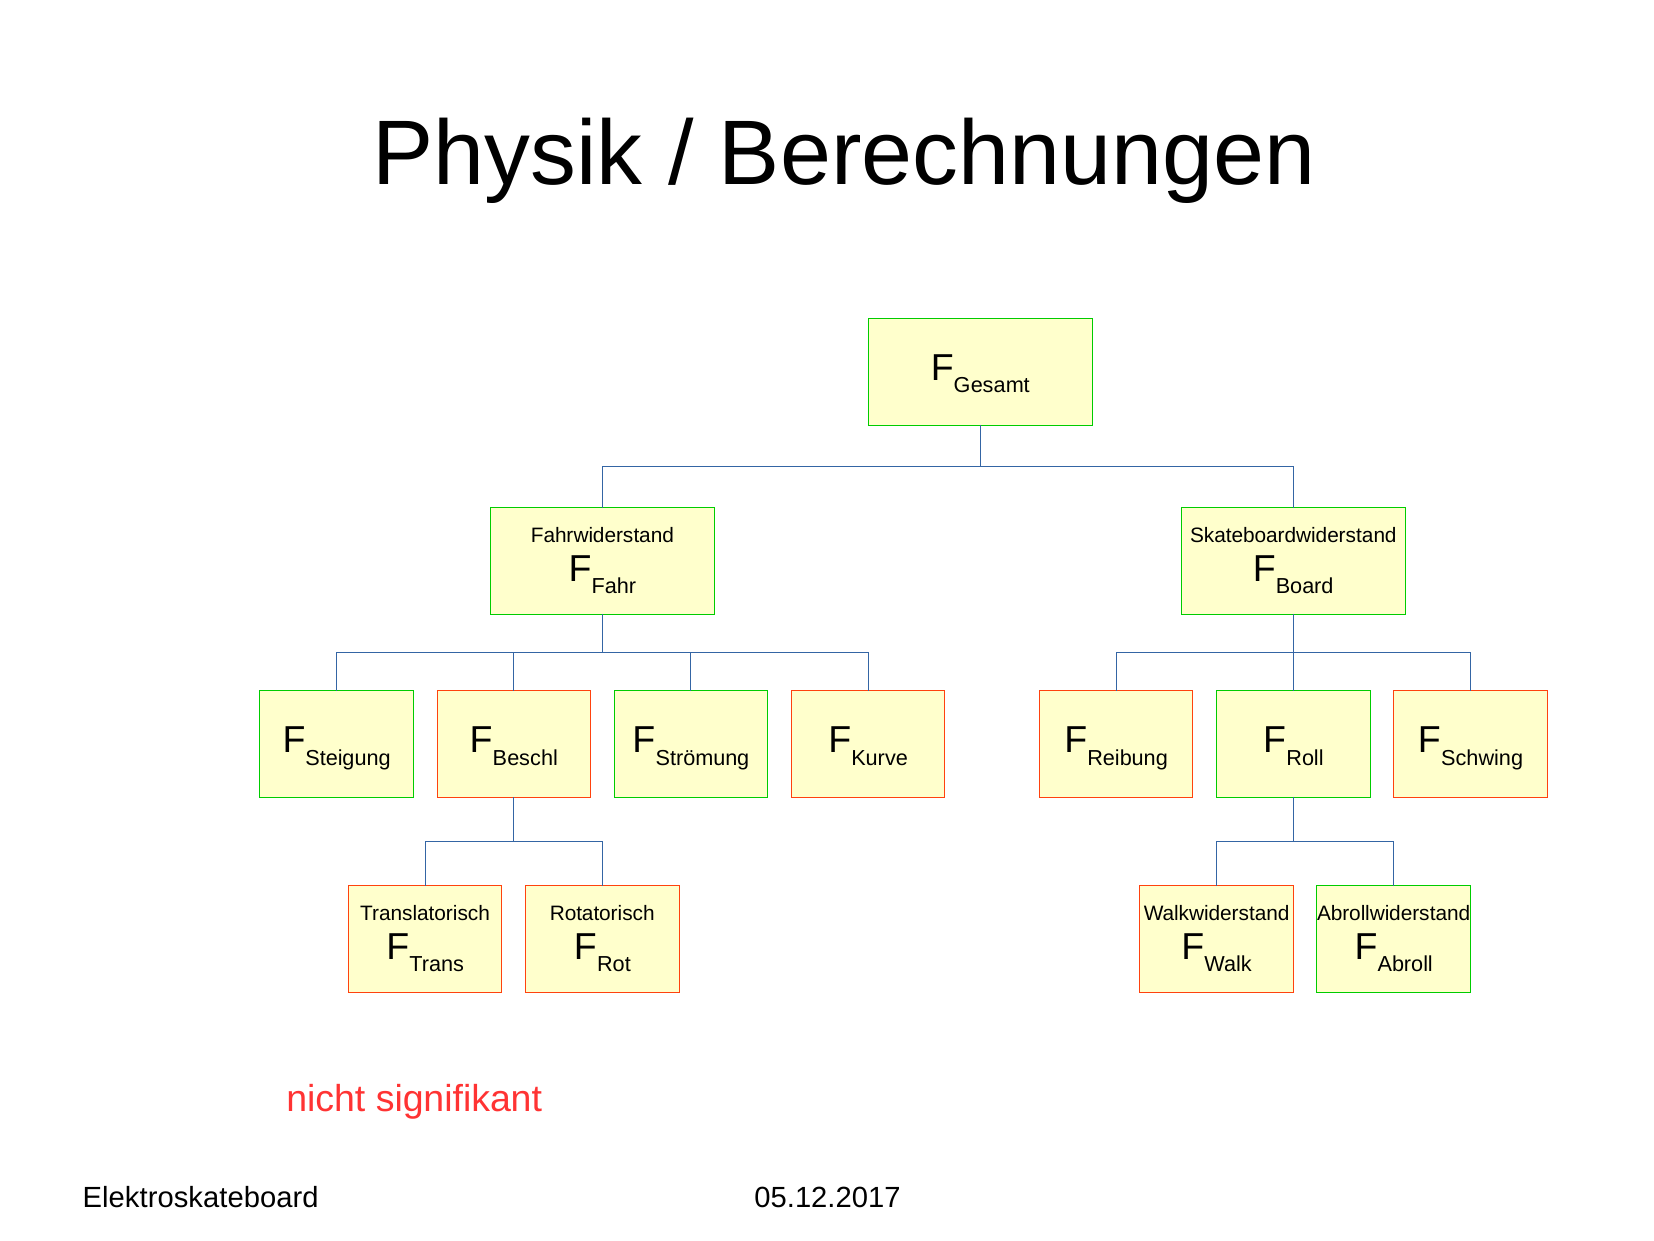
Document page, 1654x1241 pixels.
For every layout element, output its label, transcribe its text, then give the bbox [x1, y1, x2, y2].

text_box FBeschl [437, 690, 591, 798]
text_box FGesamt [868, 318, 1093, 426]
text_box FKurve [791, 690, 945, 798]
text_box FSteigung [259, 690, 414, 798]
text_box Abrollwiderstand FAbroll [1316, 885, 1471, 993]
text_box FReibung [1039, 690, 1193, 798]
text_box Translatorisch FTrans [348, 885, 502, 993]
text_box Fahrwiderstand FFahr [490, 507, 715, 615]
text_box nicht signifikant [271, 1070, 567, 1128]
text_box Walkwiderstand FWalk [1139, 885, 1294, 993]
text_box Rotatorisch FRot [525, 885, 680, 993]
text_box Skateboardwiderstand FBoard [1181, 507, 1406, 615]
text_box FSchwing [1393, 690, 1548, 798]
title Physik / Berechnungen [82, 49, 1571, 257]
text_box FStrömung [614, 690, 768, 798]
text_box FRoll [1216, 690, 1371, 798]
